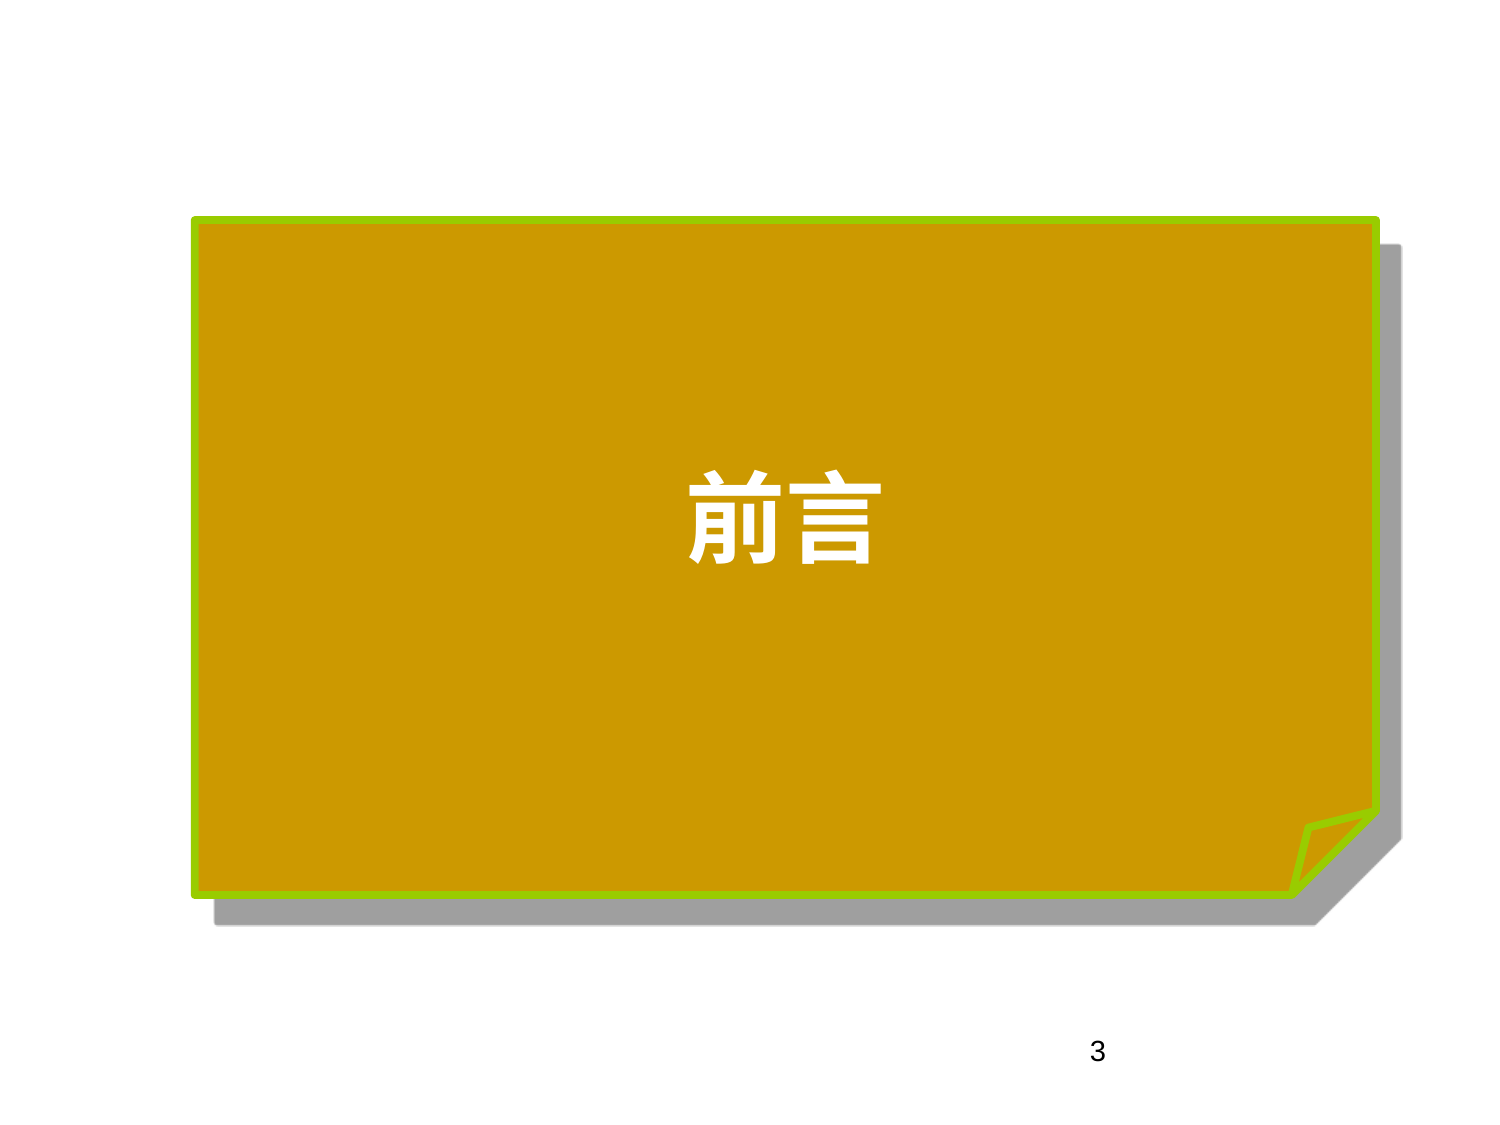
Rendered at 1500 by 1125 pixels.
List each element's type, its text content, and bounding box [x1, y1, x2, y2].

text_box 3 [1074, 1024, 1426, 1103]
text_box 前言 [194, 220, 1377, 896]
